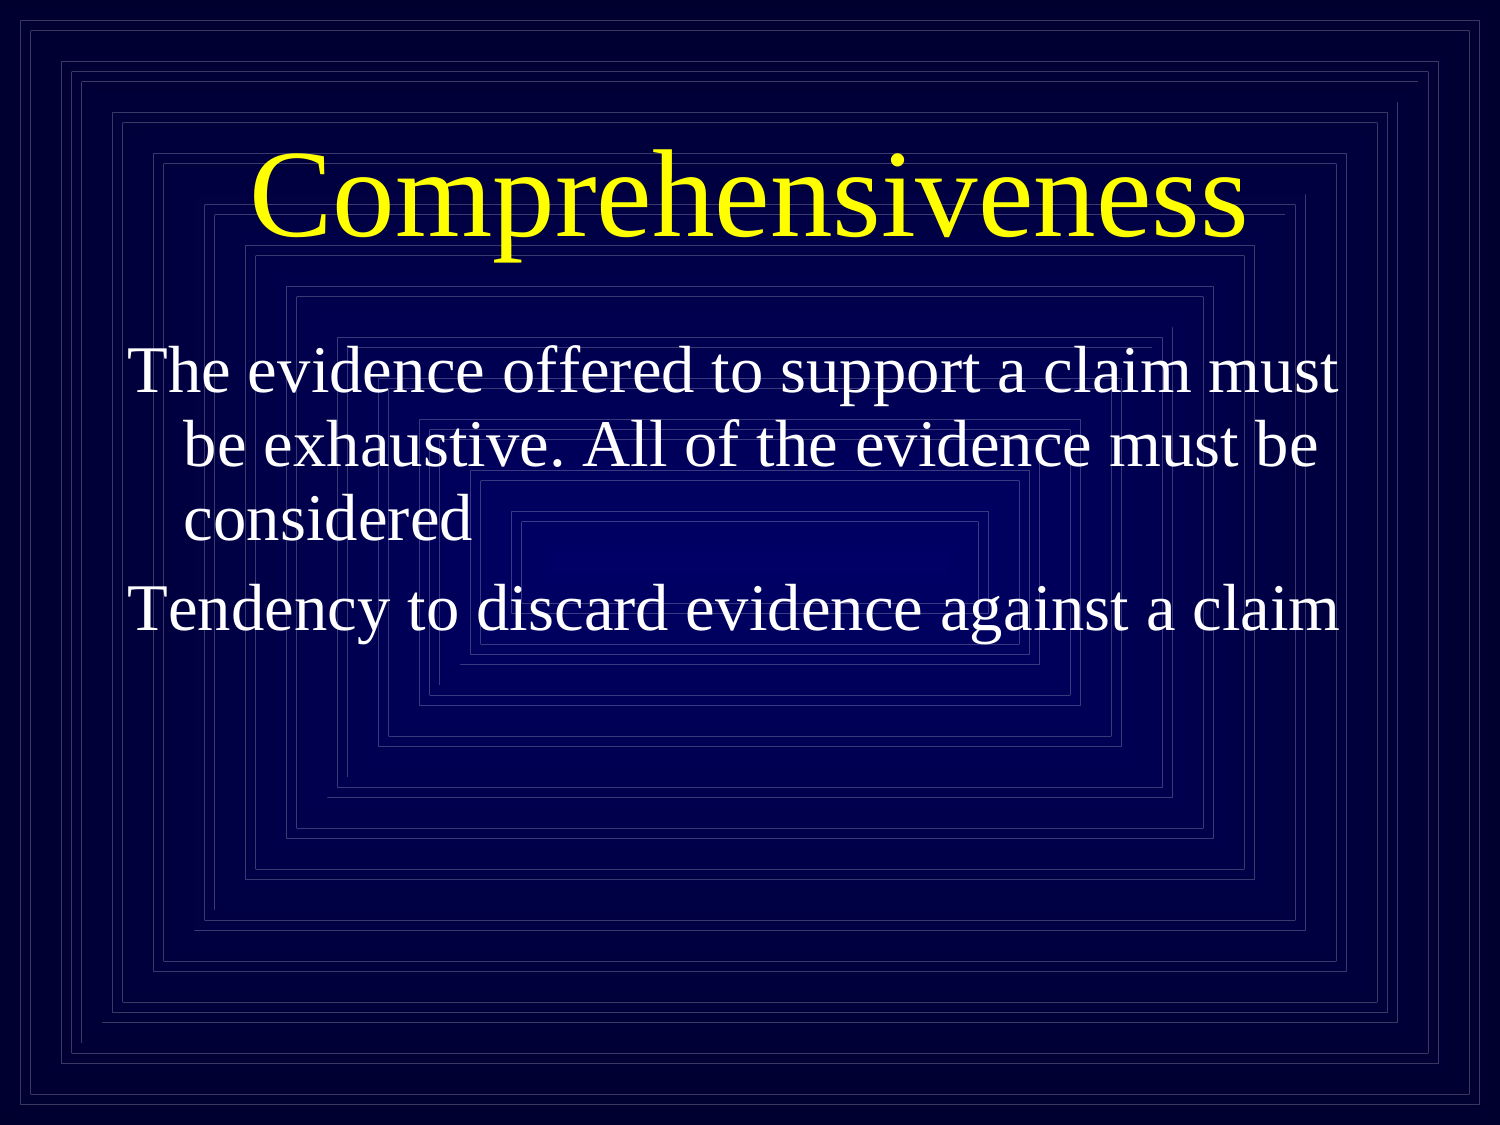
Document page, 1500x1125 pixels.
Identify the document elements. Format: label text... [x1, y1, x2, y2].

title Comprehensiveness [112, 36, 1388, 324]
list The evidence offered to support a claim must be exhaustive. All of the evidence must be considered Tendency to discard evidence against a claim [112, 324, 1388, 1001]
